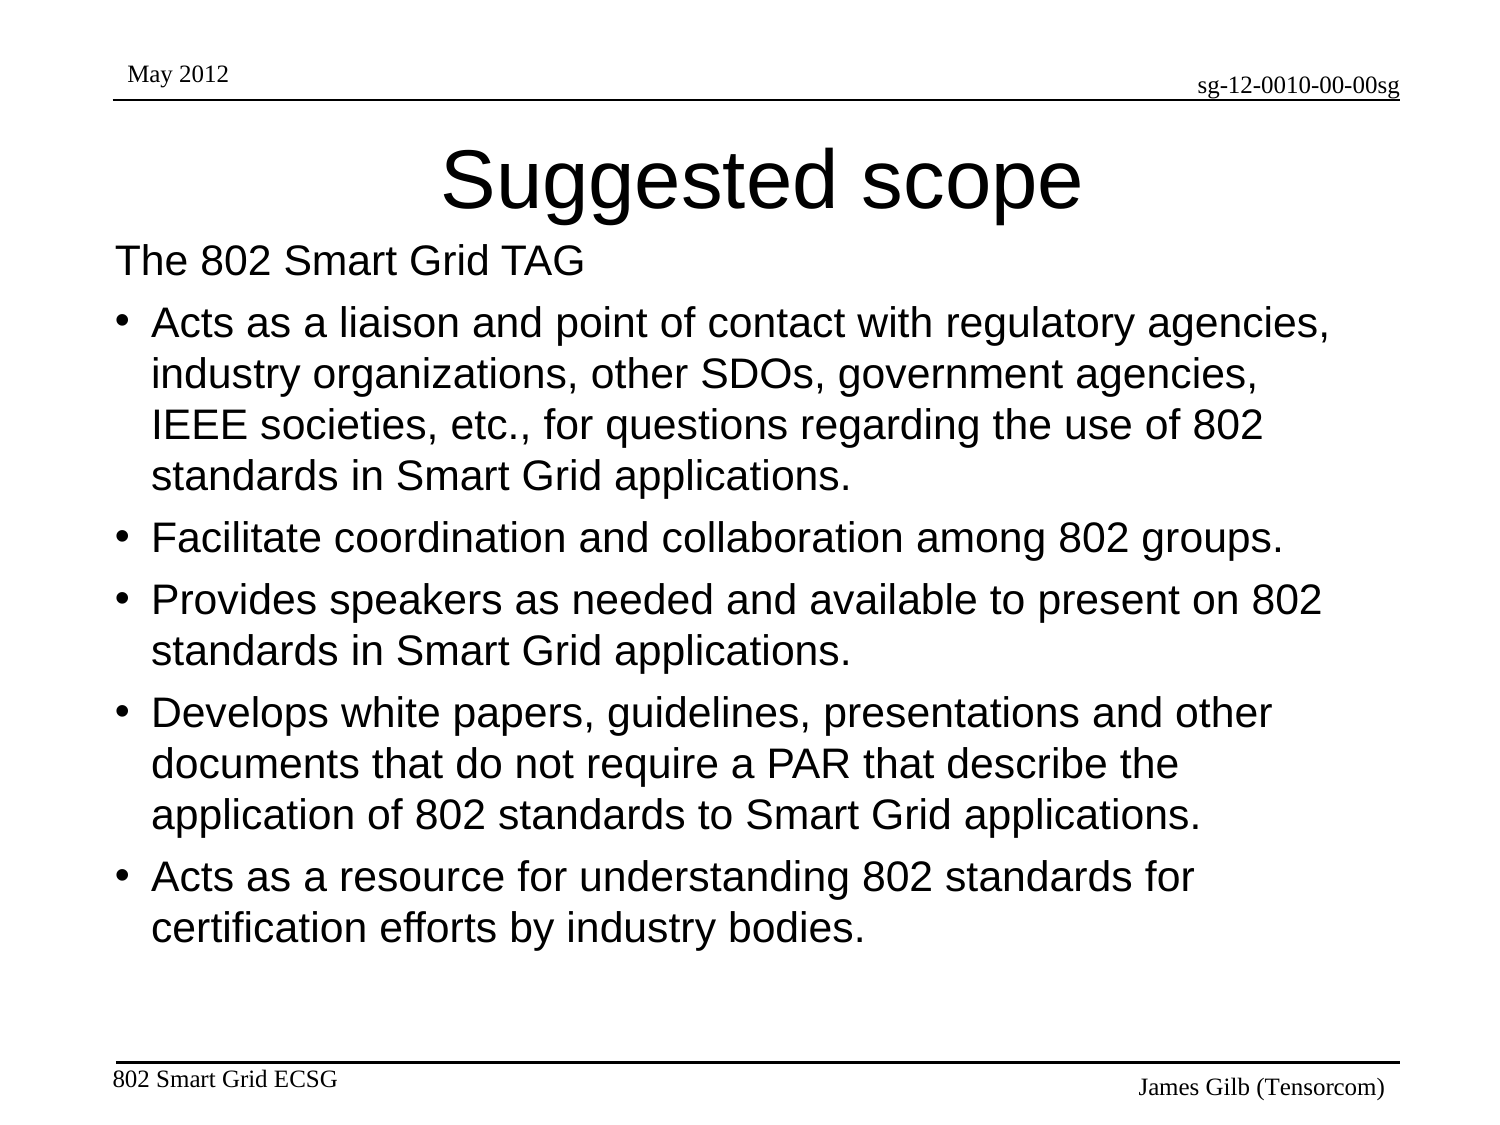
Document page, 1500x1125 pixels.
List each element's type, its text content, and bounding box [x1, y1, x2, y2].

list The 802 Smart Grid TAG Acts as a liaison and point of contact with regulatory agencies, industry organizations, other SDOs, government agencies, IEEE societies, etc., for questions regarding the use of 802 standards in Smart Grid applications. Facilitate coordination and collaboration among 802 groups. Provides speakers as needed and available to present on 802 standards in Smart Grid applications. Develops white papers, guidelines, presentations and other documents that do not require a PAR that describe the application of 802 standards to Smart Grid applications. Acts as a resource for understanding 802 standards for certification efforts by industry bodies. [99, 224, 1375, 968]
title Suggested scope [125, 112, 1401, 238]
